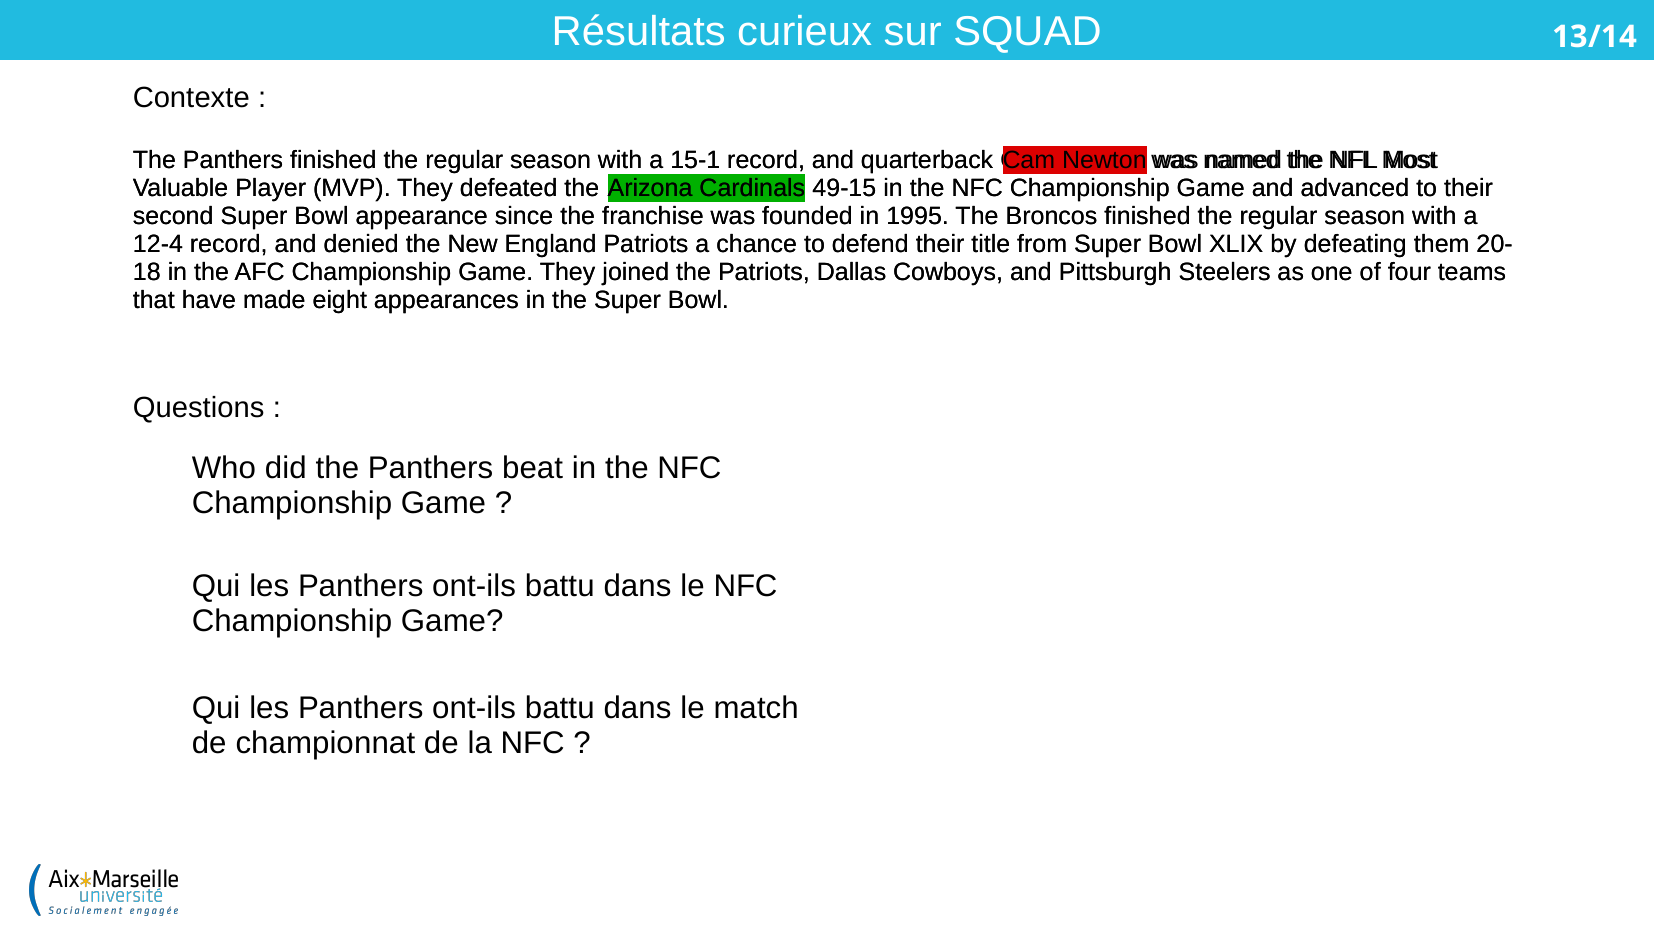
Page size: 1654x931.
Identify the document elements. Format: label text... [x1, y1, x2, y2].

text_box Résultats curieux sur SQUAD [0, 0, 1654, 62]
text_box Qui les Panthers ont-ils battu dans le match de championnat de la NFC ? [177, 683, 857, 768]
picture [29, 864, 178, 916]
text_box The Panthers finished the regular season with a 15-1 record, and quarterback Cam Newton was named the NFL Most Valuable Player (MVP). They defeated the Arizona Cardinals 49-15 in the NFC Championship Game and advanced to their second Super Bowl appearance since the franchise was founded in 1995. The Broncos finished the regular season with a 12-4 record, and denied the New England Patriots a chance to defend their title from Super Bowl XLIX by defeating them 20-18 in the AFC Championship Game. They joined the Patriots, Dallas Cowboys, and Pittsburgh Steelers as one of four teams that have made eight appearances in the Super Bowl. [118, 73, 1536, 355]
text_box Qui les Panthers ont-ils battu dans le NFC Championship Game? [177, 561, 857, 646]
text_box Who did the Panthers beat in the NFC Championship Game ? [177, 442, 857, 528]
text_box Questions : [118, 383, 325, 443]
